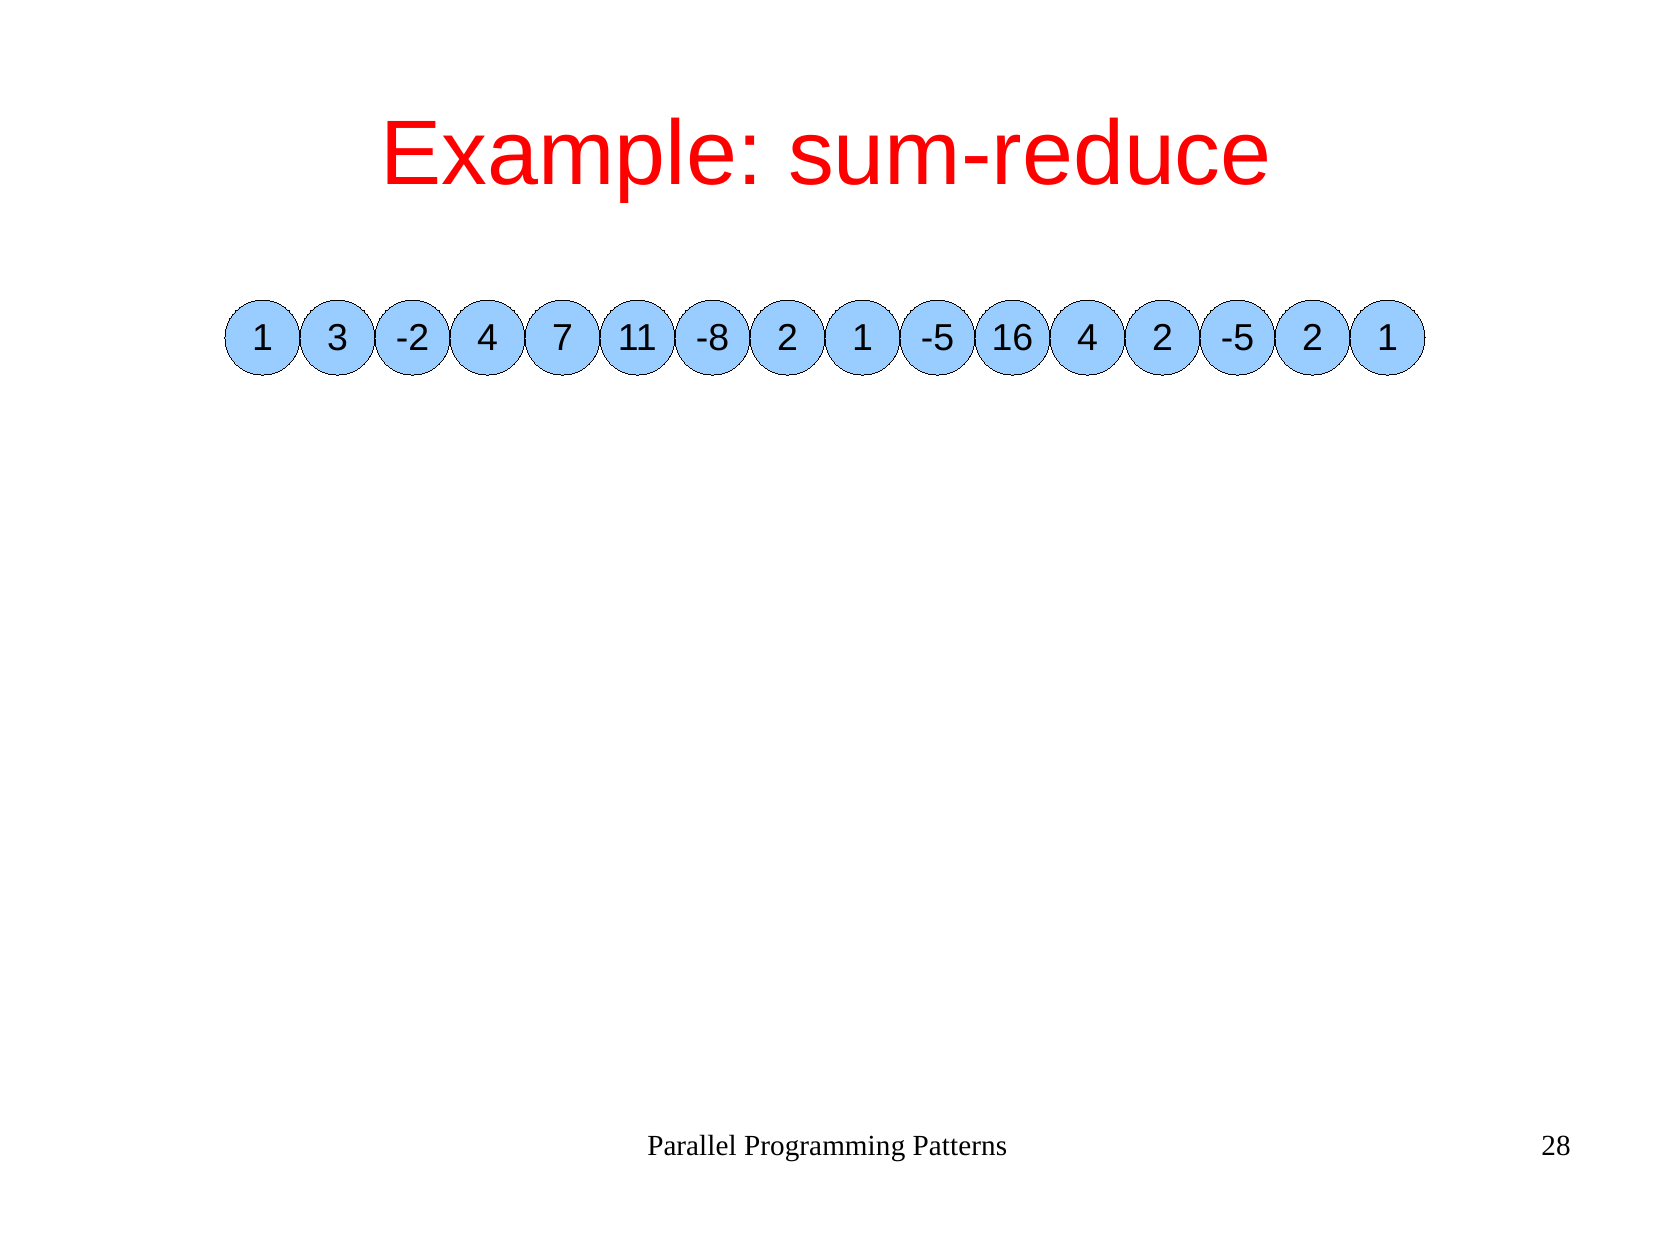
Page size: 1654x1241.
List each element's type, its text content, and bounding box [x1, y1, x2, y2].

text_box 1 [825, 300, 901, 376]
text_box -8 [675, 300, 751, 376]
text_box 16 [975, 300, 1051, 376]
text_box 2 [1275, 300, 1351, 376]
text_box -5 [900, 300, 976, 376]
text_box 2 [1125, 300, 1201, 376]
text_box 4 [450, 300, 526, 376]
text_box 11 [600, 300, 676, 376]
text_box -5 [1200, 300, 1276, 376]
text_box 1 [1350, 300, 1426, 376]
title Example: sum-reduce [82, 49, 1571, 257]
text_box 4 [1050, 300, 1126, 376]
text_box 2 [750, 300, 826, 376]
text_box -2 [375, 300, 451, 376]
text_box 1 [224, 300, 301, 376]
text_box 3 [300, 300, 376, 376]
text_box 7 [525, 300, 601, 376]
